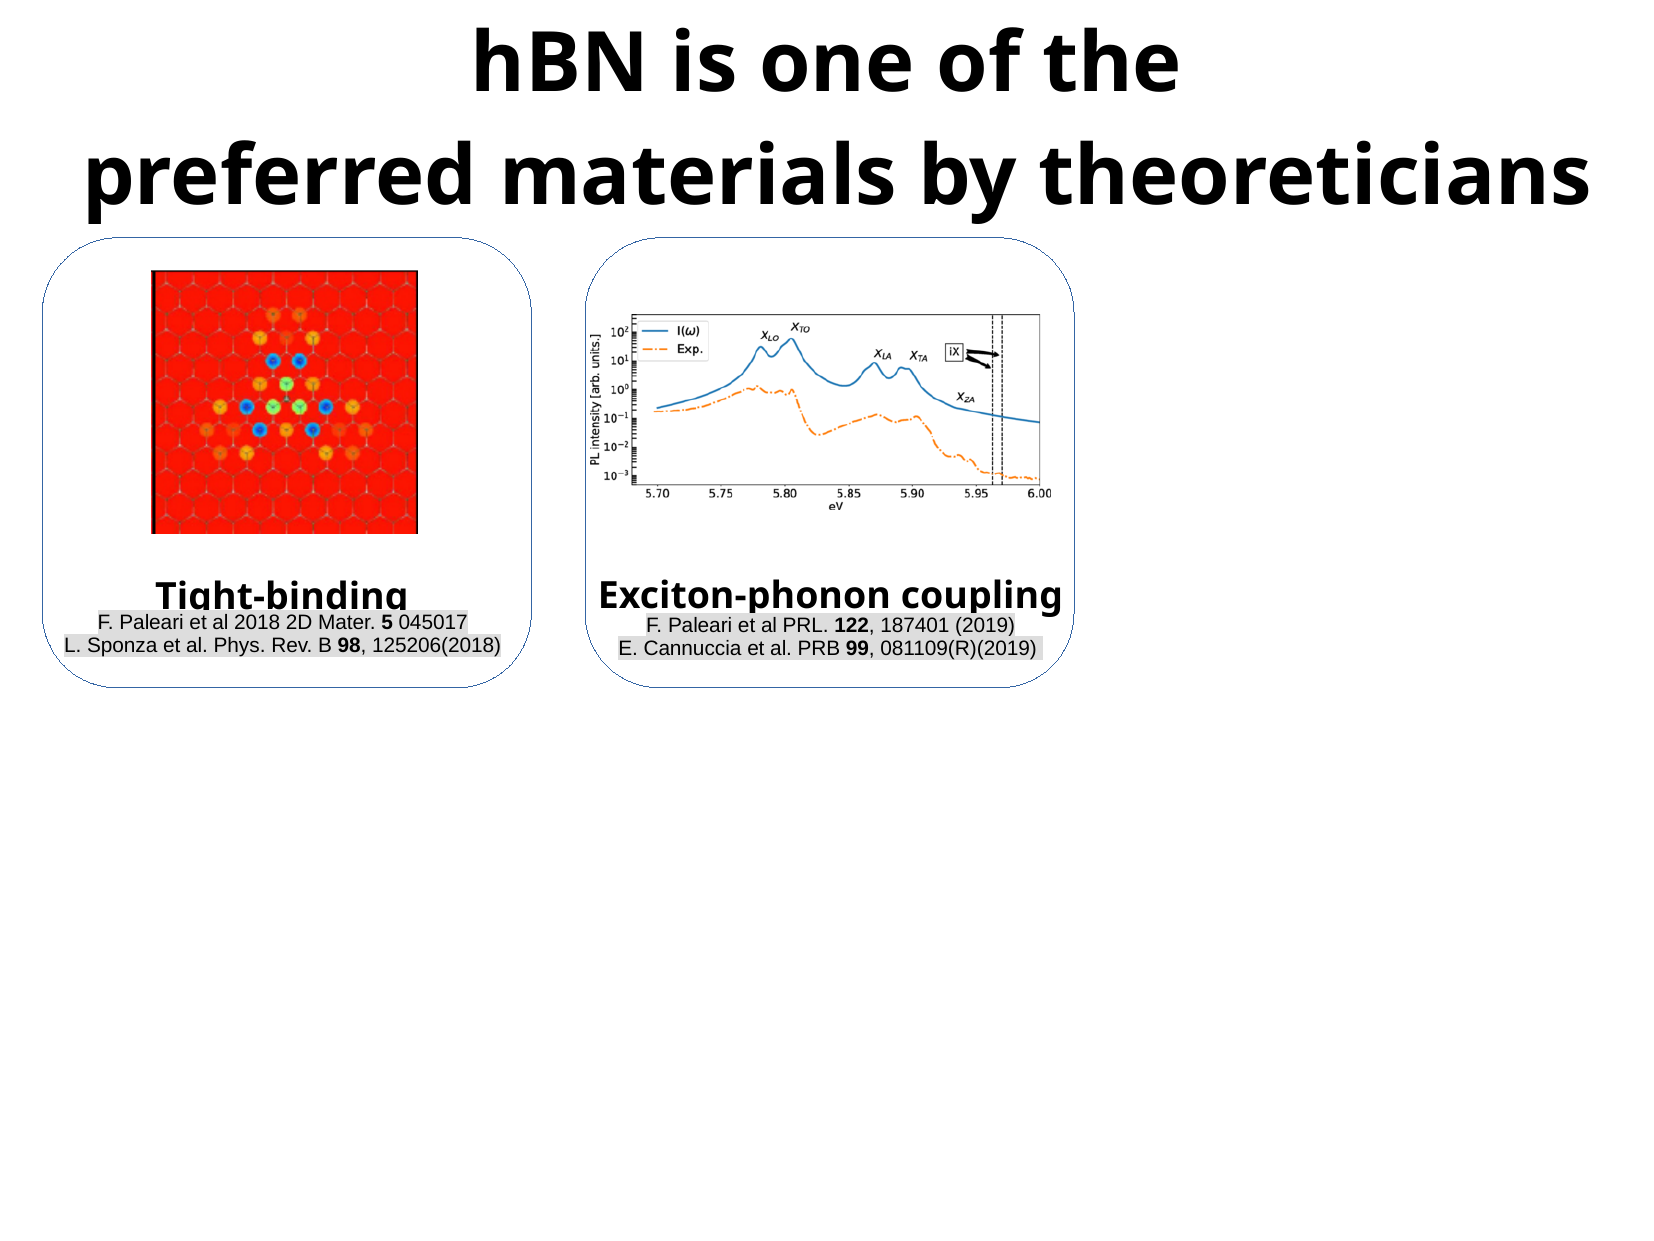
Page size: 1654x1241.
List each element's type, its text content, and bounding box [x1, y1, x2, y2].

text_box Tight-binding [87, 562, 477, 603]
picture [590, 314, 1051, 511]
text_box [42, 237, 532, 656]
text_box F. Paleari et al 2018 2D Mater. 5 045017 L. Sponza et al. Phys. Rev. B 98, 125206(2018) [48, 603, 518, 665]
picture [151, 269, 418, 534]
text_box [63, 665, 511, 688]
text_box [609, 668, 1050, 688]
title hBN is one of the preferred materials by theoreticians [0, 0, 1654, 231]
text_box F. Paleari et al PRL. 122, 187401 (2019) E. Cannuccia et al. PRB 99, 081109(R)(2019) [596, 605, 1066, 668]
text_box Exciton-phonon coupling [581, 561, 1080, 621]
text_box [585, 237, 1075, 561]
text_box [585, 621, 596, 652]
text_box [1066, 621, 1074, 647]
